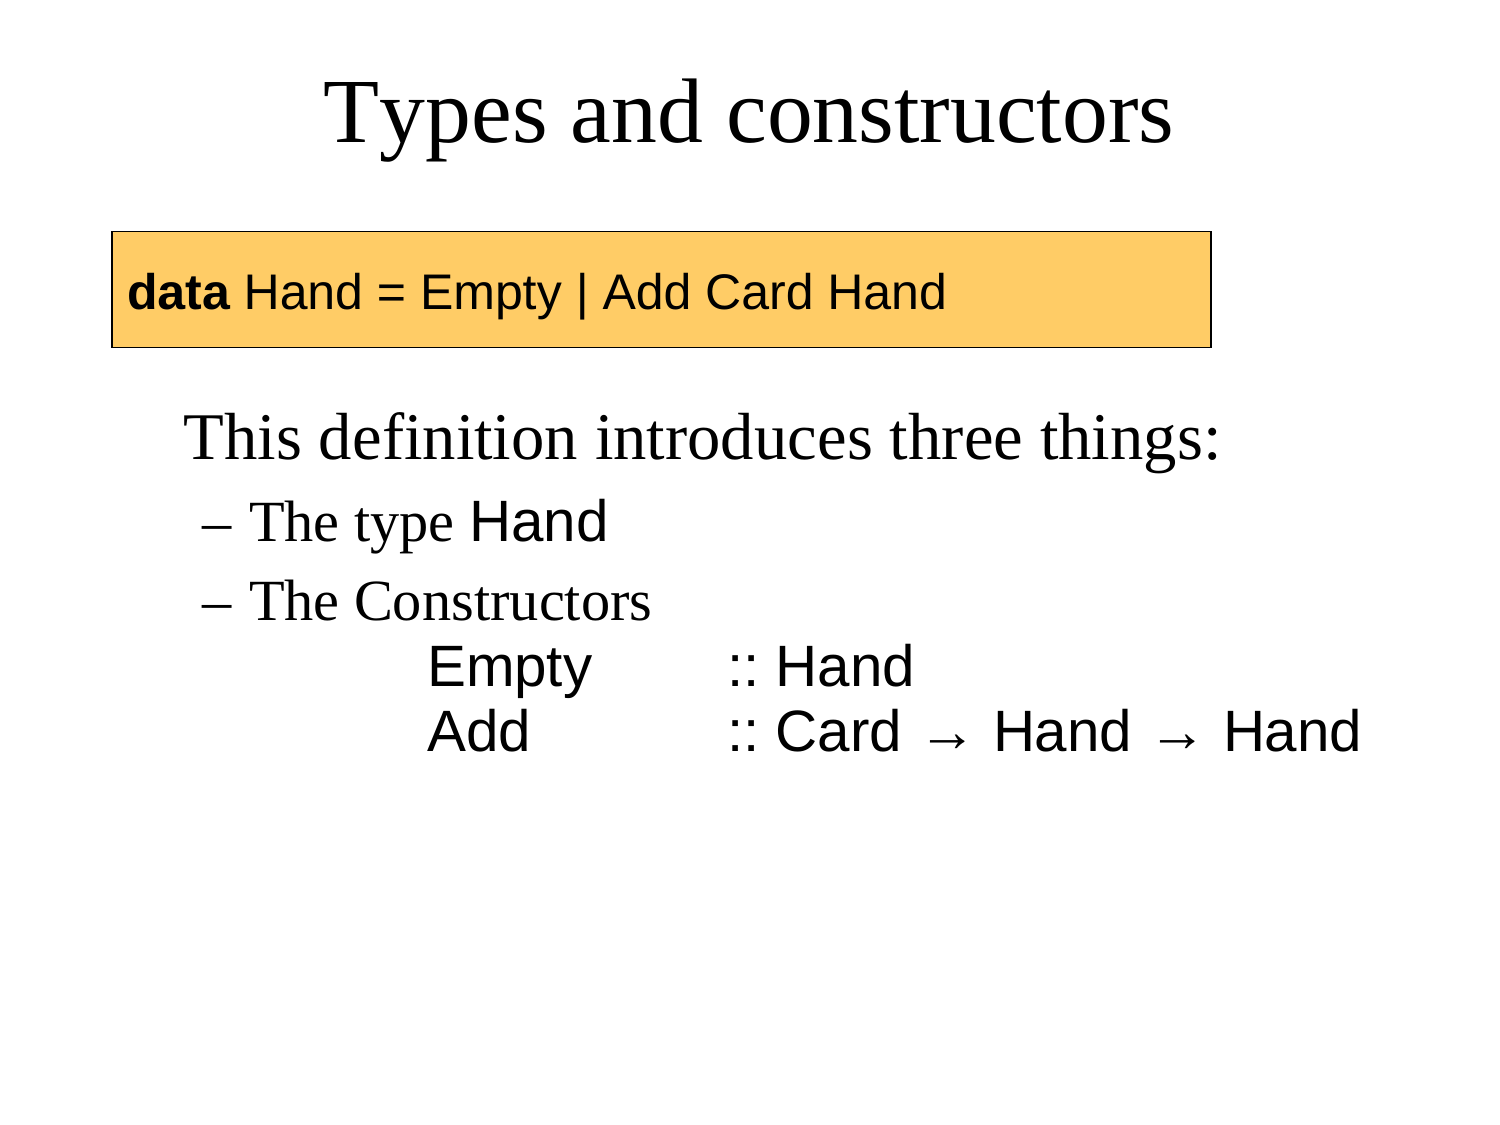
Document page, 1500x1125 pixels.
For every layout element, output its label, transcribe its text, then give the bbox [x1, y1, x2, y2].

text_box data Hand = Empty | Add Card Hand [112, 231, 1211, 348]
title Types and constructors [112, 17, 1388, 205]
list This definition introduces three things: The type Hand The Constructors Empty :: Hand Add :: Card → Hand → Hand [112, 392, 1388, 996]
